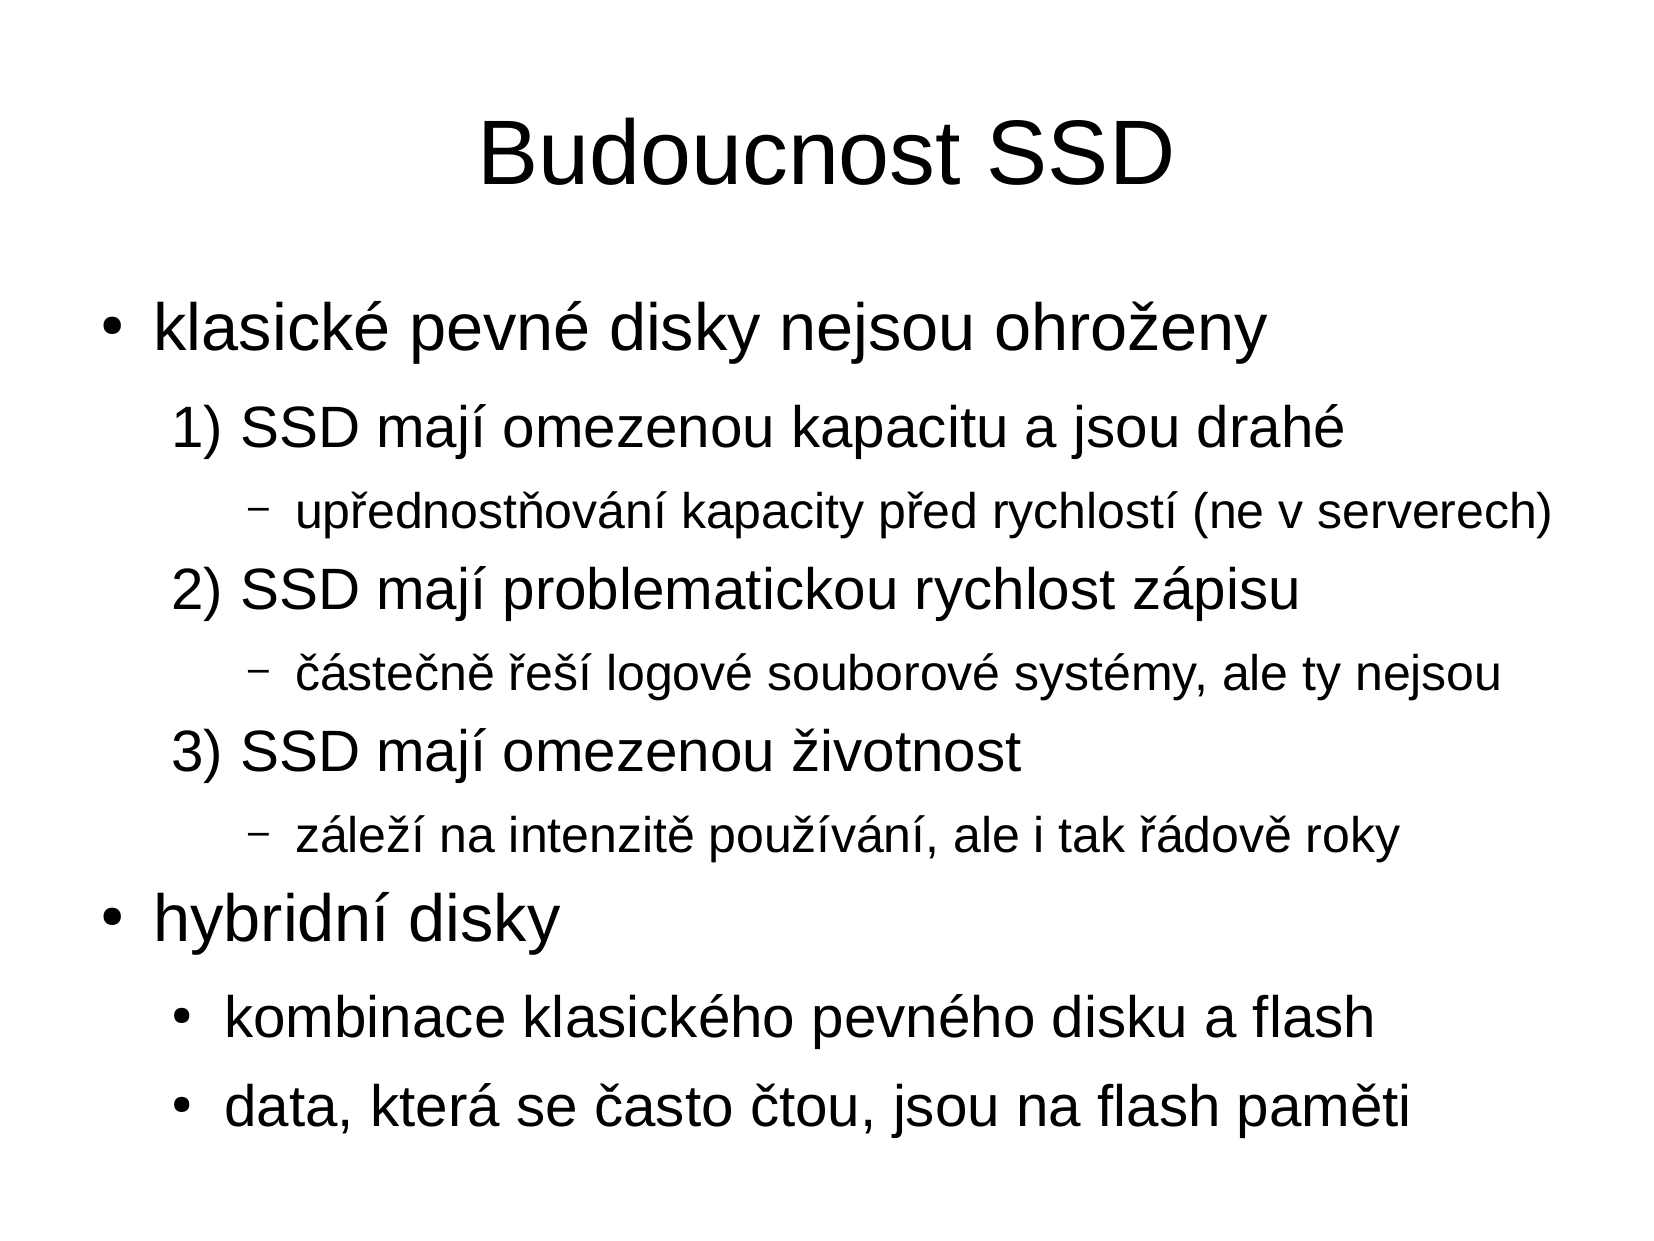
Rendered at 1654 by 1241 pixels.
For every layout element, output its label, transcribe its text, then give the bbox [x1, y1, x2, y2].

title Budoucnost SSD [82, 56, 1571, 250]
list klasické pevné disky nejsou ohroženy SSD mají omezenou kapacitu a jsou drahé upřednostňování kapacity před rychlostí (ne v serverech) SSD mají problematickou rychlost zápisu částečně řeší logové souborové systémy, ale ty nejsou SSD mají omezenou životnost záleží na intenzitě používání, ale i tak řádově roky hybridní disky kombinace klasického pevného disku a flash data, která se často čtou, jsou na flash paměti [82, 290, 1571, 1139]
